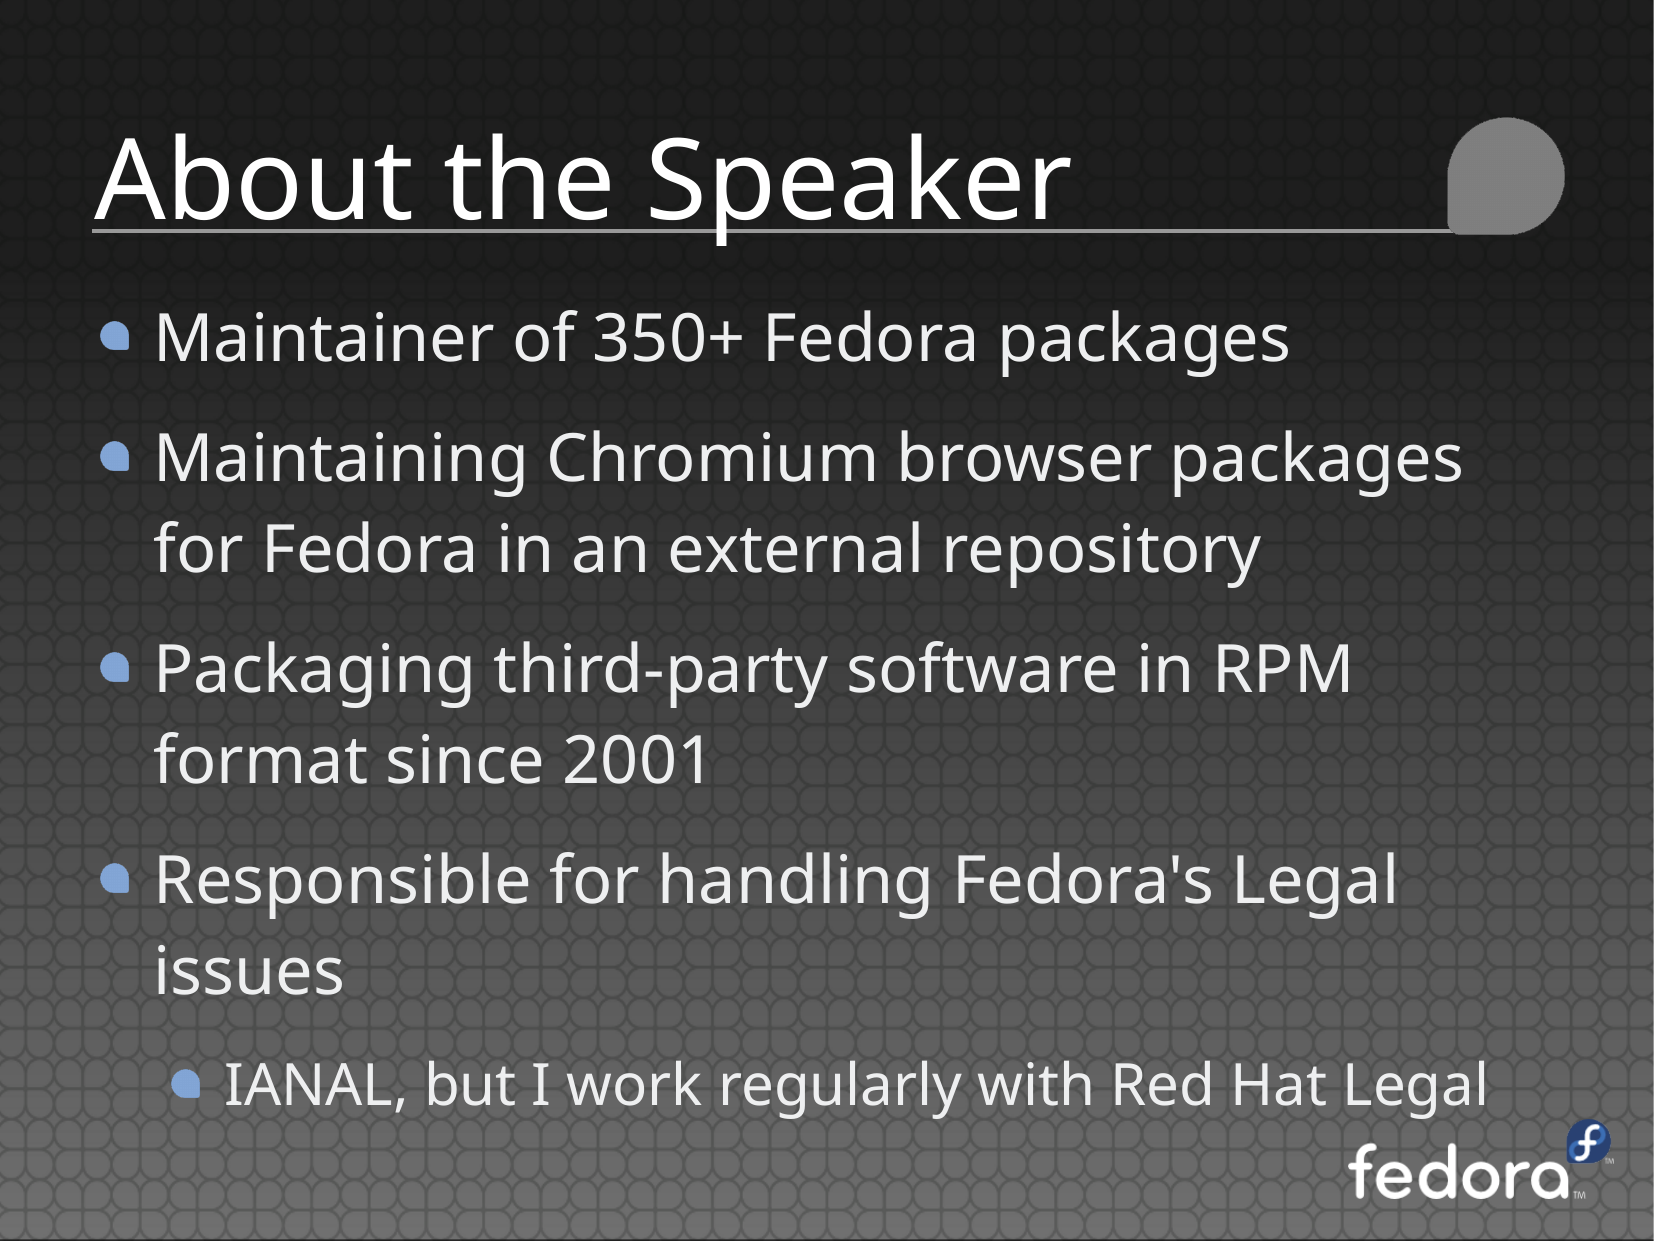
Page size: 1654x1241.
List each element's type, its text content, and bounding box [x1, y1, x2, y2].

picture [0, 0, 1654, 1241]
title About the Speaker [94, 100, 1426, 251]
list Maintainer of 350+ Fedora packages Maintaining Chromium browser packages for Fedora in an external repository Packaging third-party software in RPM format since 2001 Responsible for handling Fedora's Legal issues IANAL, but I work regularly with Red Hat Legal [82, 290, 1571, 1094]
